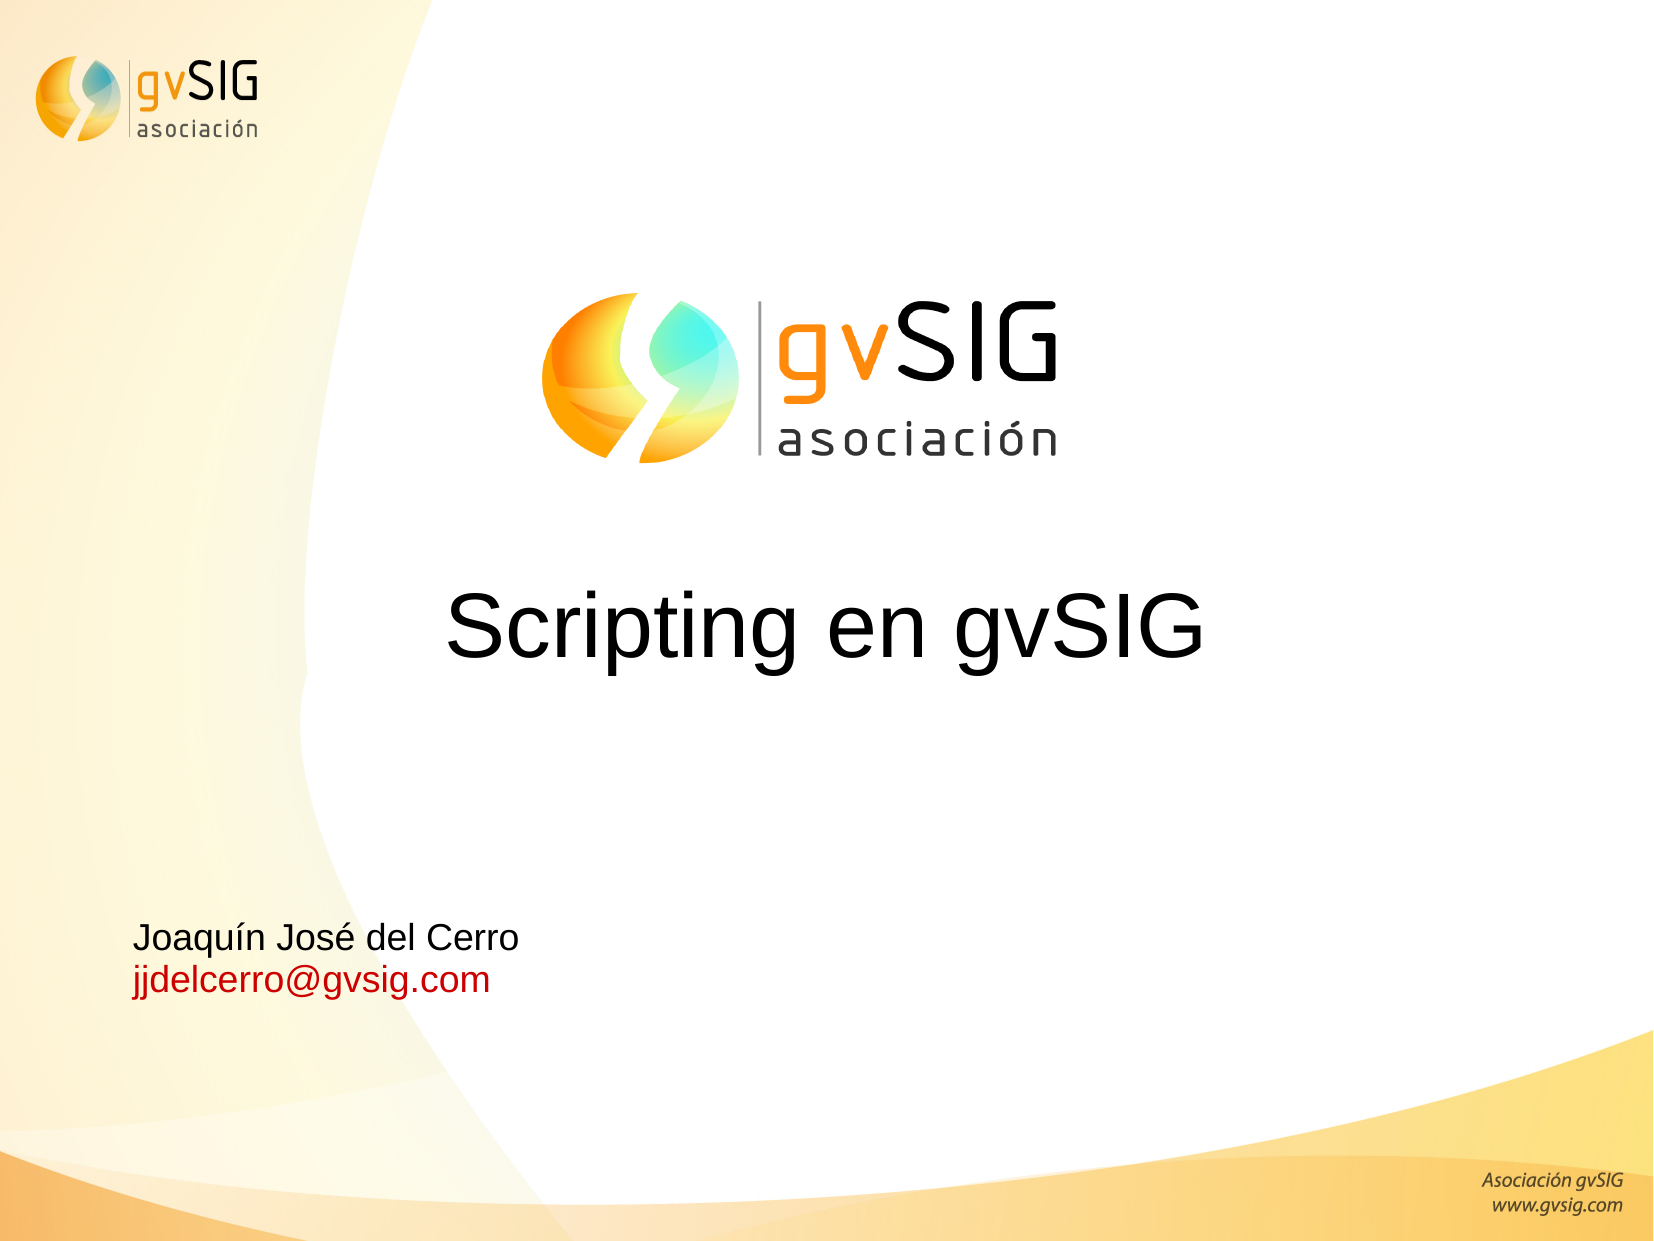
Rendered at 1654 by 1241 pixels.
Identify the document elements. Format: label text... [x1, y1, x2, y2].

text_box Joaquín José del Cerro jjdelcerro@gvsig.com [118, 909, 591, 1040]
picture [0, 0, 1654, 1241]
title Scripting en gvSIG [82, 47, 1571, 1205]
